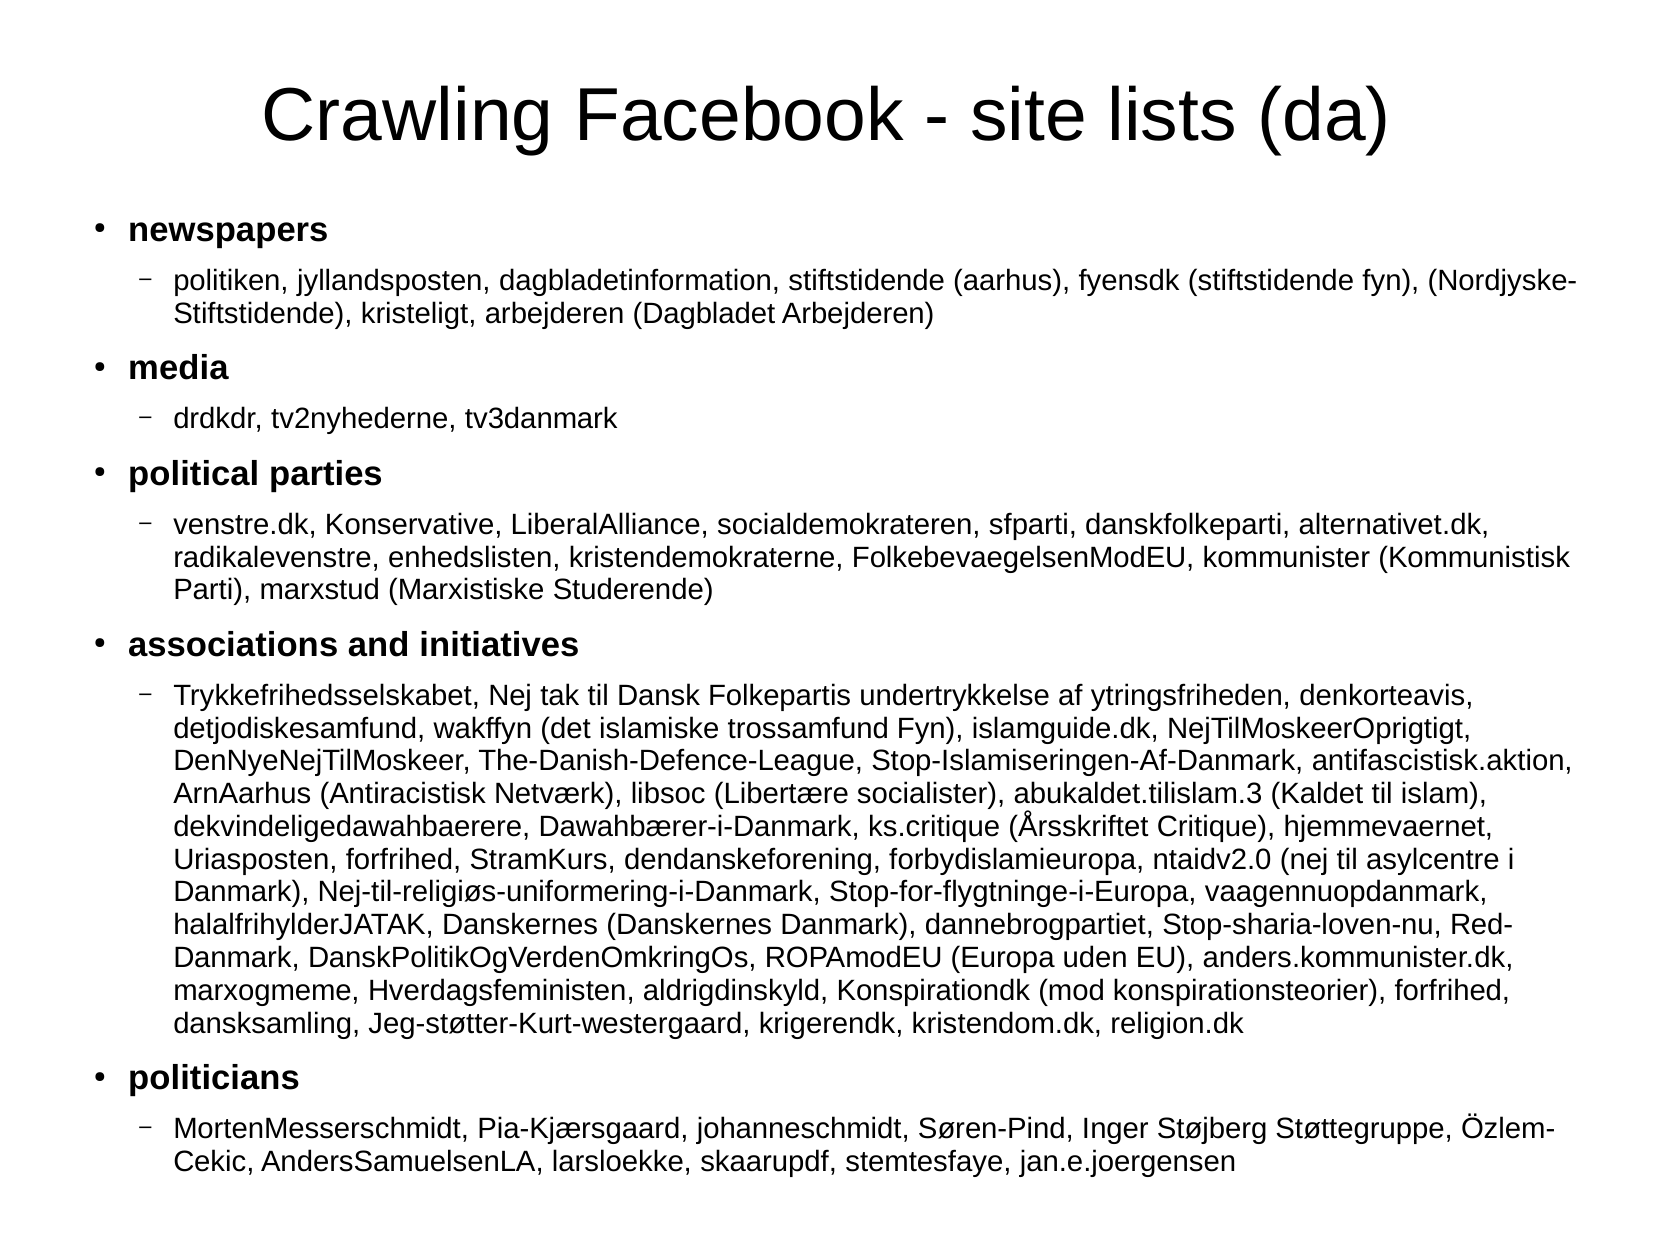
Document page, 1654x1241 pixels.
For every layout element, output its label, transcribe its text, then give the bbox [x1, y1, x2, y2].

list newspapers politiken, jyllandsposten, dagbladetinformation, stiftstidende (aarhus), fyensdk (stiftstidende fyn), (Nordjyske-Stiftstidende), kristeligt, arbejderen (Dagbladet Arbejderen) media drdkdr, tv2nyhederne, tv3danmark political parties venstre.dk, Konservative, LiberalAlliance, socialdemokrateren, sfparti, danskfolkeparti, alternativet.dk, radikalevenstre, enhedslisten, kristendemokraterne, FolkebevaegelsenModEU, kommunister (Kommunistisk Parti), marxstud (Marxistiske Studerende) associations and initiatives Trykkefrihedsselskabet, Nej tak til Dansk Folkepartis undertrykkelse af ytringsfriheden, denkorteavis, detjodiskesamfund, wakffyn (det islamiske trossamfund Fyn), islamguide.dk, NejTilMoskeerOprigtigt, DenNyeNejTilMoskeer, The-Danish-Defence-League, Stop-Islamiseringen-Af-Danmark, antifascistisk.aktion, ArnAarhus (Antiracistisk Netværk), libsoc (Libertære socialister), abukaldet.tilislam.3 (Kaldet til islam), dekvindeligedawahbaerere, Dawahbærer-i-Danmark, ks.critique (Årsskriftet Critique), hjemmevaernet, Uriasposten, forfrihed, StramKurs, dendanskeforening, forbydislamieuropa, ntaidv2.0 (nej til asylcentre i Danmark), Nej-til-religiøs-uniformering-i-Danmark, Stop-for-flygtninge-i-Europa, vaagennuopdanmark, halalfrihylderJATAK, Danskernes (Danskernes Danmark), dannebrogpartiet, Stop-sharia-loven-nu, Red-Danmark, DanskPolitikOgVerdenOmkringOs, ROPAmodEU (Europa uden EU), anders.kommunister.dk, marxogmeme, Hverdagsfeministen, aldrigdinskyld, Konspirationdk (mod konspirationsteorier), forfrihed, dansksamling, Jeg-støtter-Kurt-westergaard, krigerendk, kristendom.dk, religion.dk politicians MortenMesserschmidt, Pia-Kjærsgaard, johanneschmidt, Søren-Pind, Inger Støjberg Støttegruppe, Özlem-Cekic, AndersSamuelsenLA, larsloekke, skaarupdf, stemtesfaye, jan.e.joergensen [82, 210, 1591, 1216]
title Crawling Facebook - site lists (da) [82, 49, 1571, 181]
